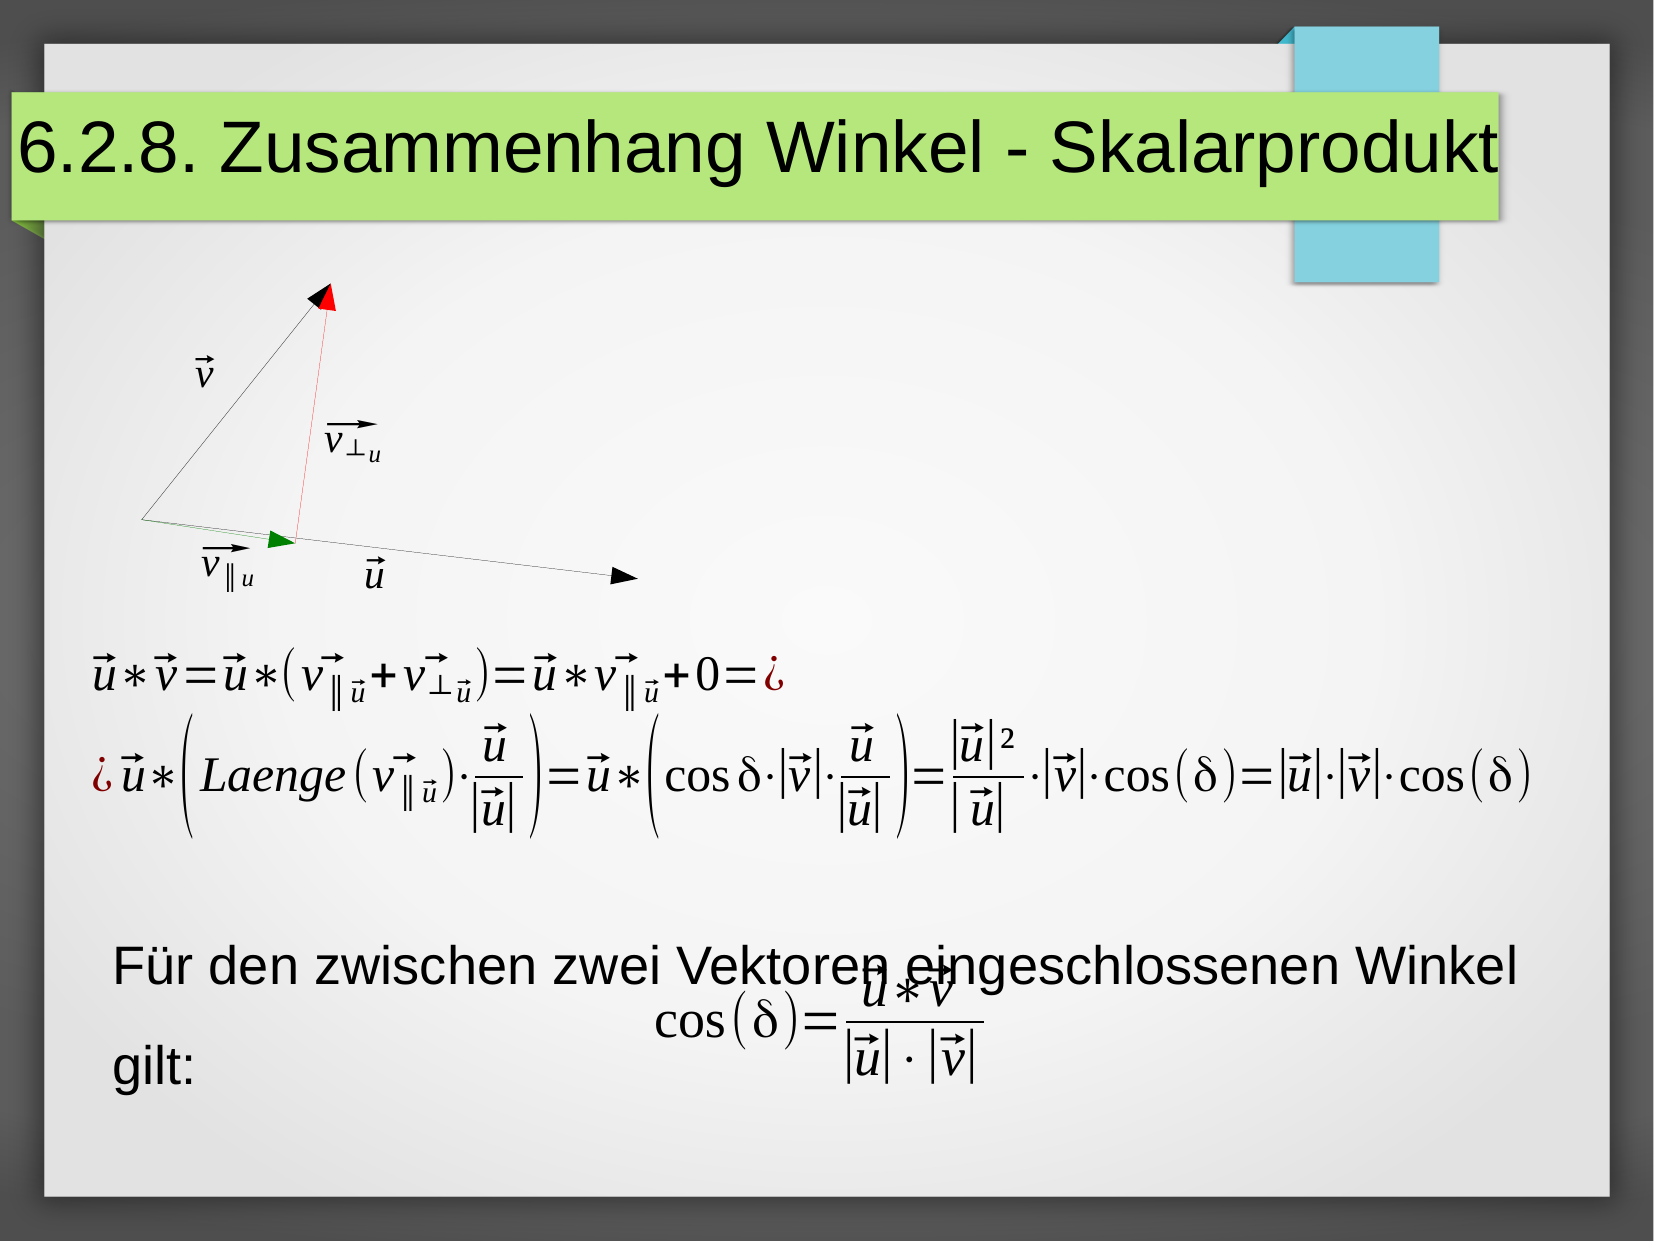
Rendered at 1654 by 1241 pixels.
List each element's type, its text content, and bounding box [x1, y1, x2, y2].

chart [193, 539, 262, 592]
list Für den zwischen zwei Vektoren eingeschlossenen Winkel gilt: [112, 891, 1601, 1241]
chart [187, 350, 223, 397]
chart [85, 644, 1539, 843]
chart [317, 415, 388, 468]
title 6.2.8. Zusammenhang Winkel - Skalarprodukt [17, 88, 1565, 207]
chart [358, 550, 394, 597]
picture [0, 0, 1654, 1241]
